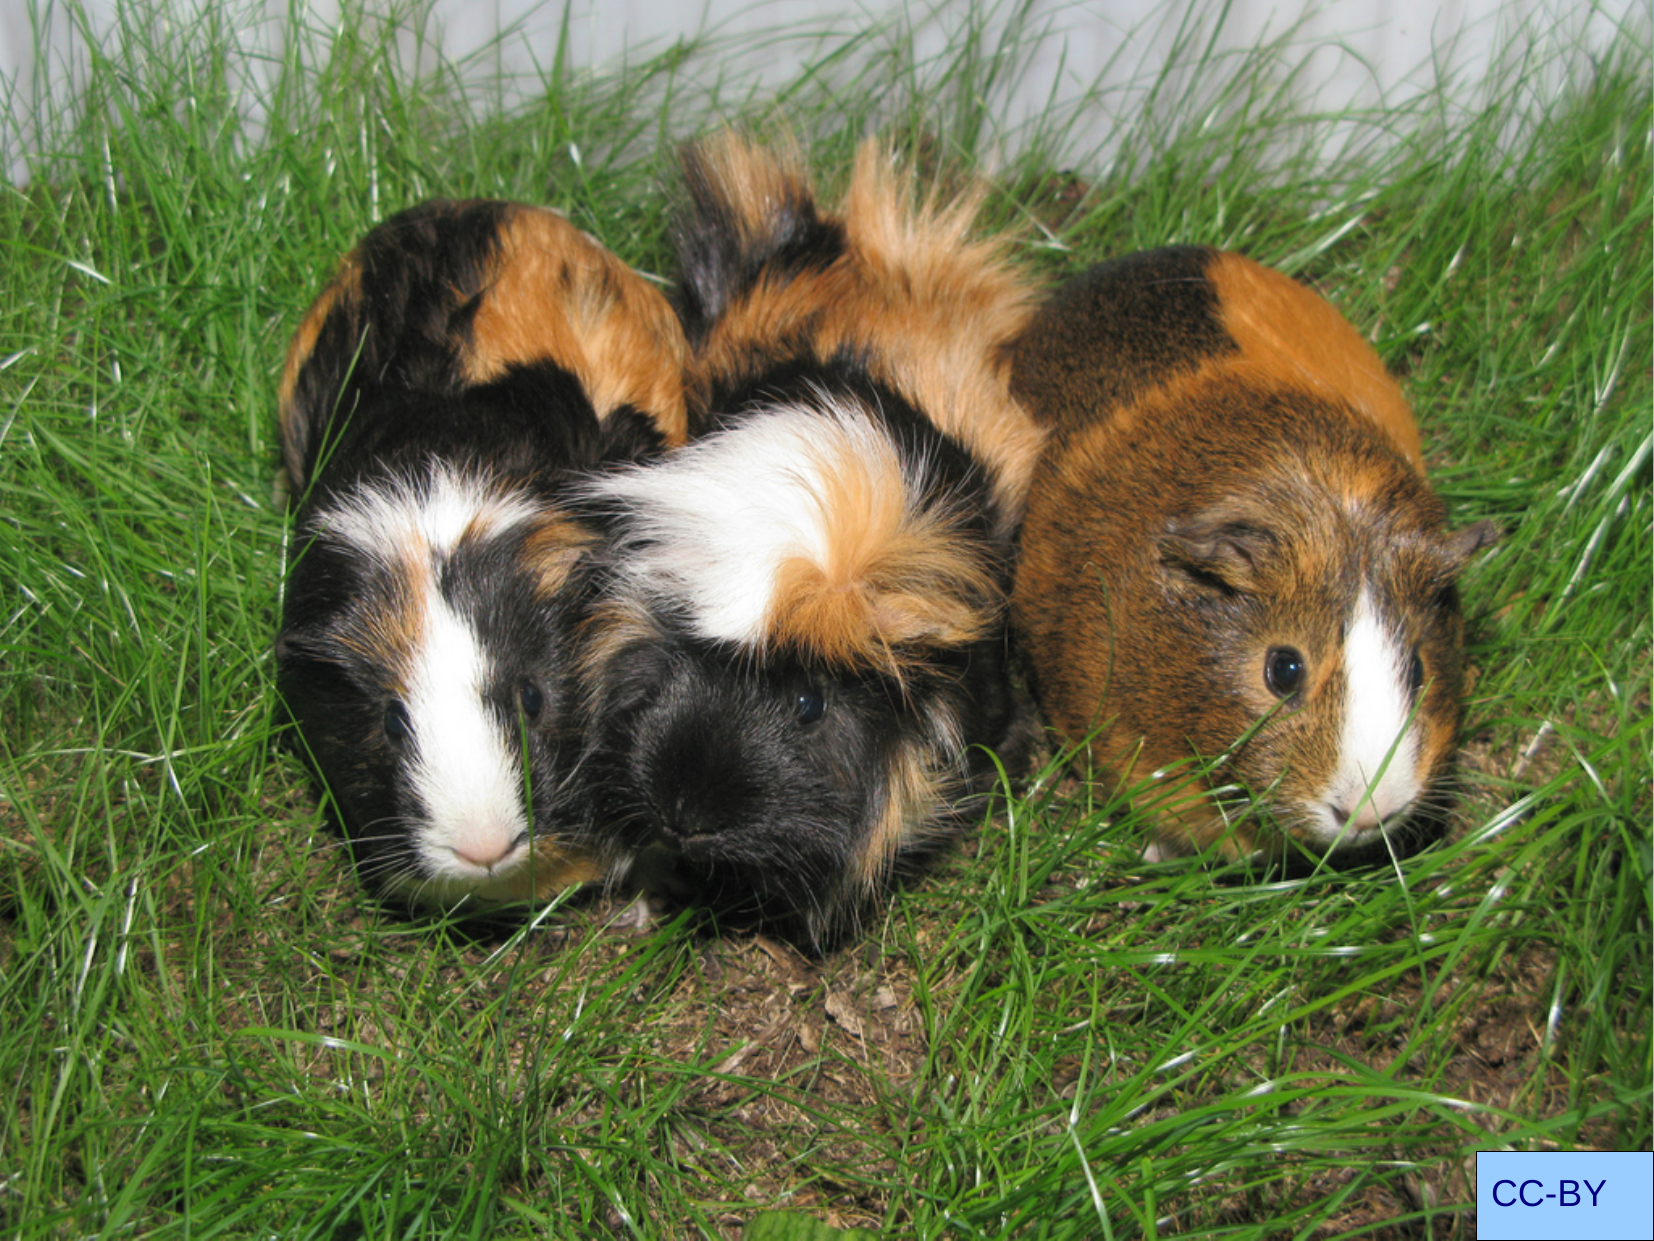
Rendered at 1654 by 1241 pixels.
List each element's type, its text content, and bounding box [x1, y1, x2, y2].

picture [0, 0, 1654, 1241]
text_box [1476, 1151, 1654, 1241]
text_box CC-BY [1476, 1164, 1629, 1241]
